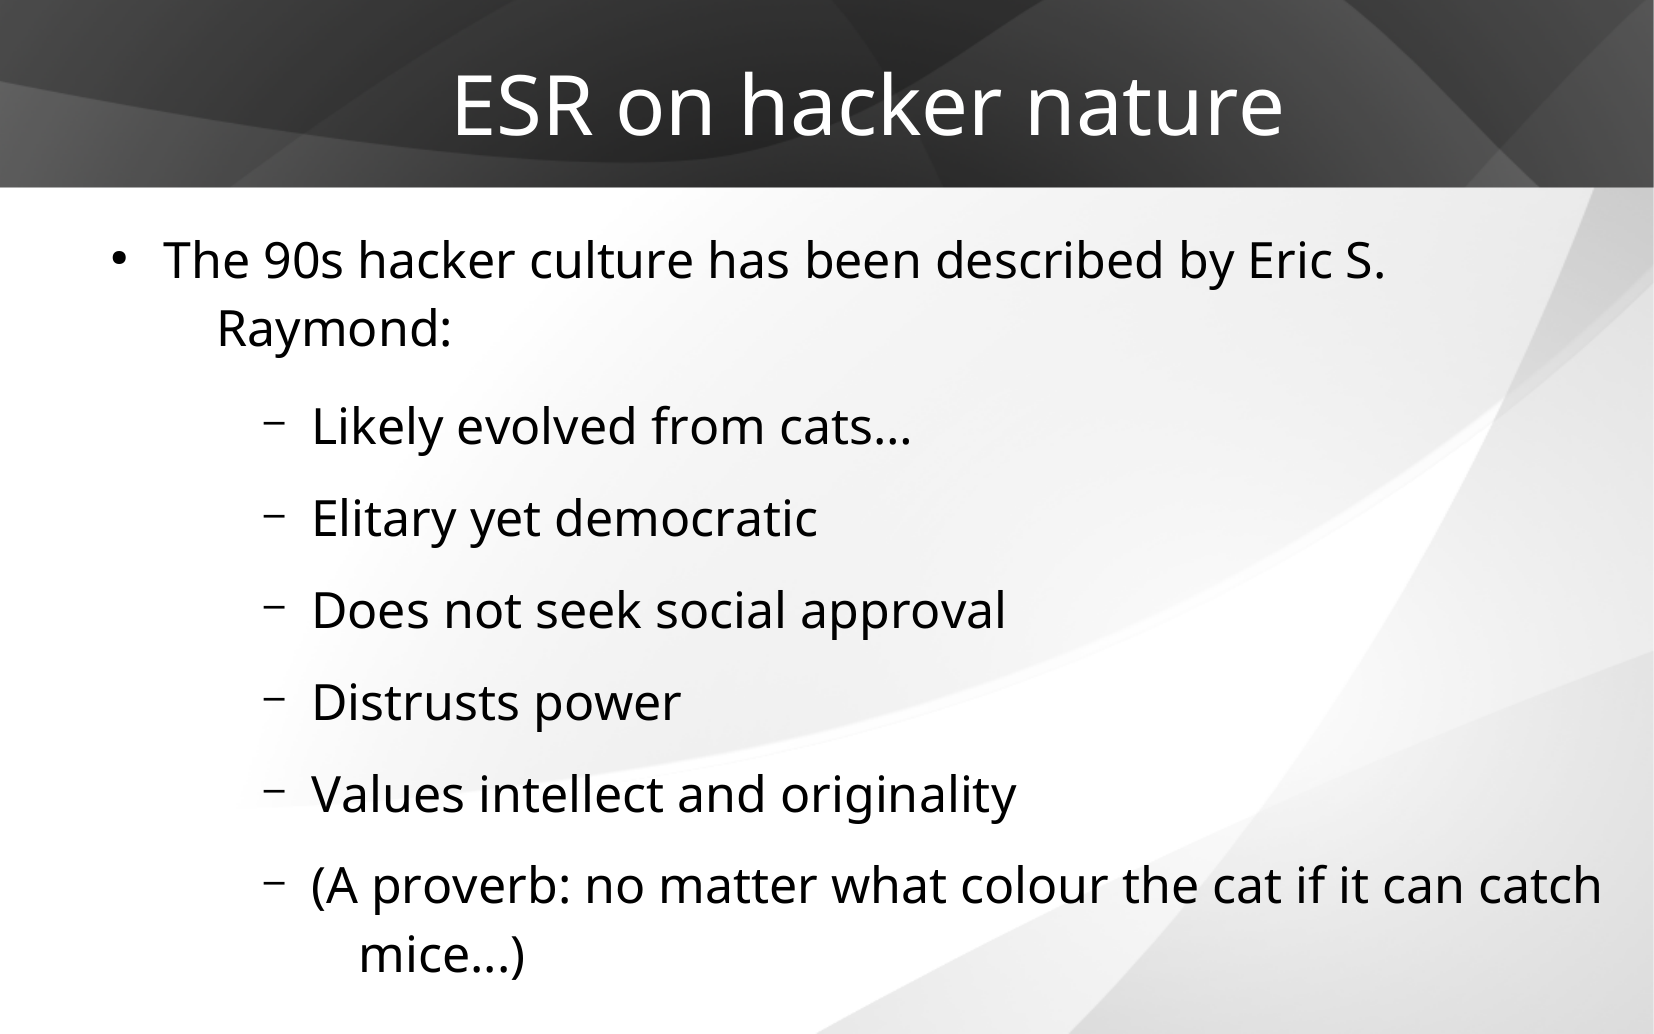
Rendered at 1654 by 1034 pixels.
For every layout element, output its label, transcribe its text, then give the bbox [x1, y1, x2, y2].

picture [0, 0, 1654, 1034]
list The 90s hacker culture has been described by Eric S. Raymond: Likely evolved from cats… Elitary yet democratic Does not seek social approval Distrusts power Values intellect and originality (A proverb: no matter what colour the cat if it can catch mice...) [75, 225, 1613, 1013]
title ESR on hacker nature [124, 0, 1613, 208]
